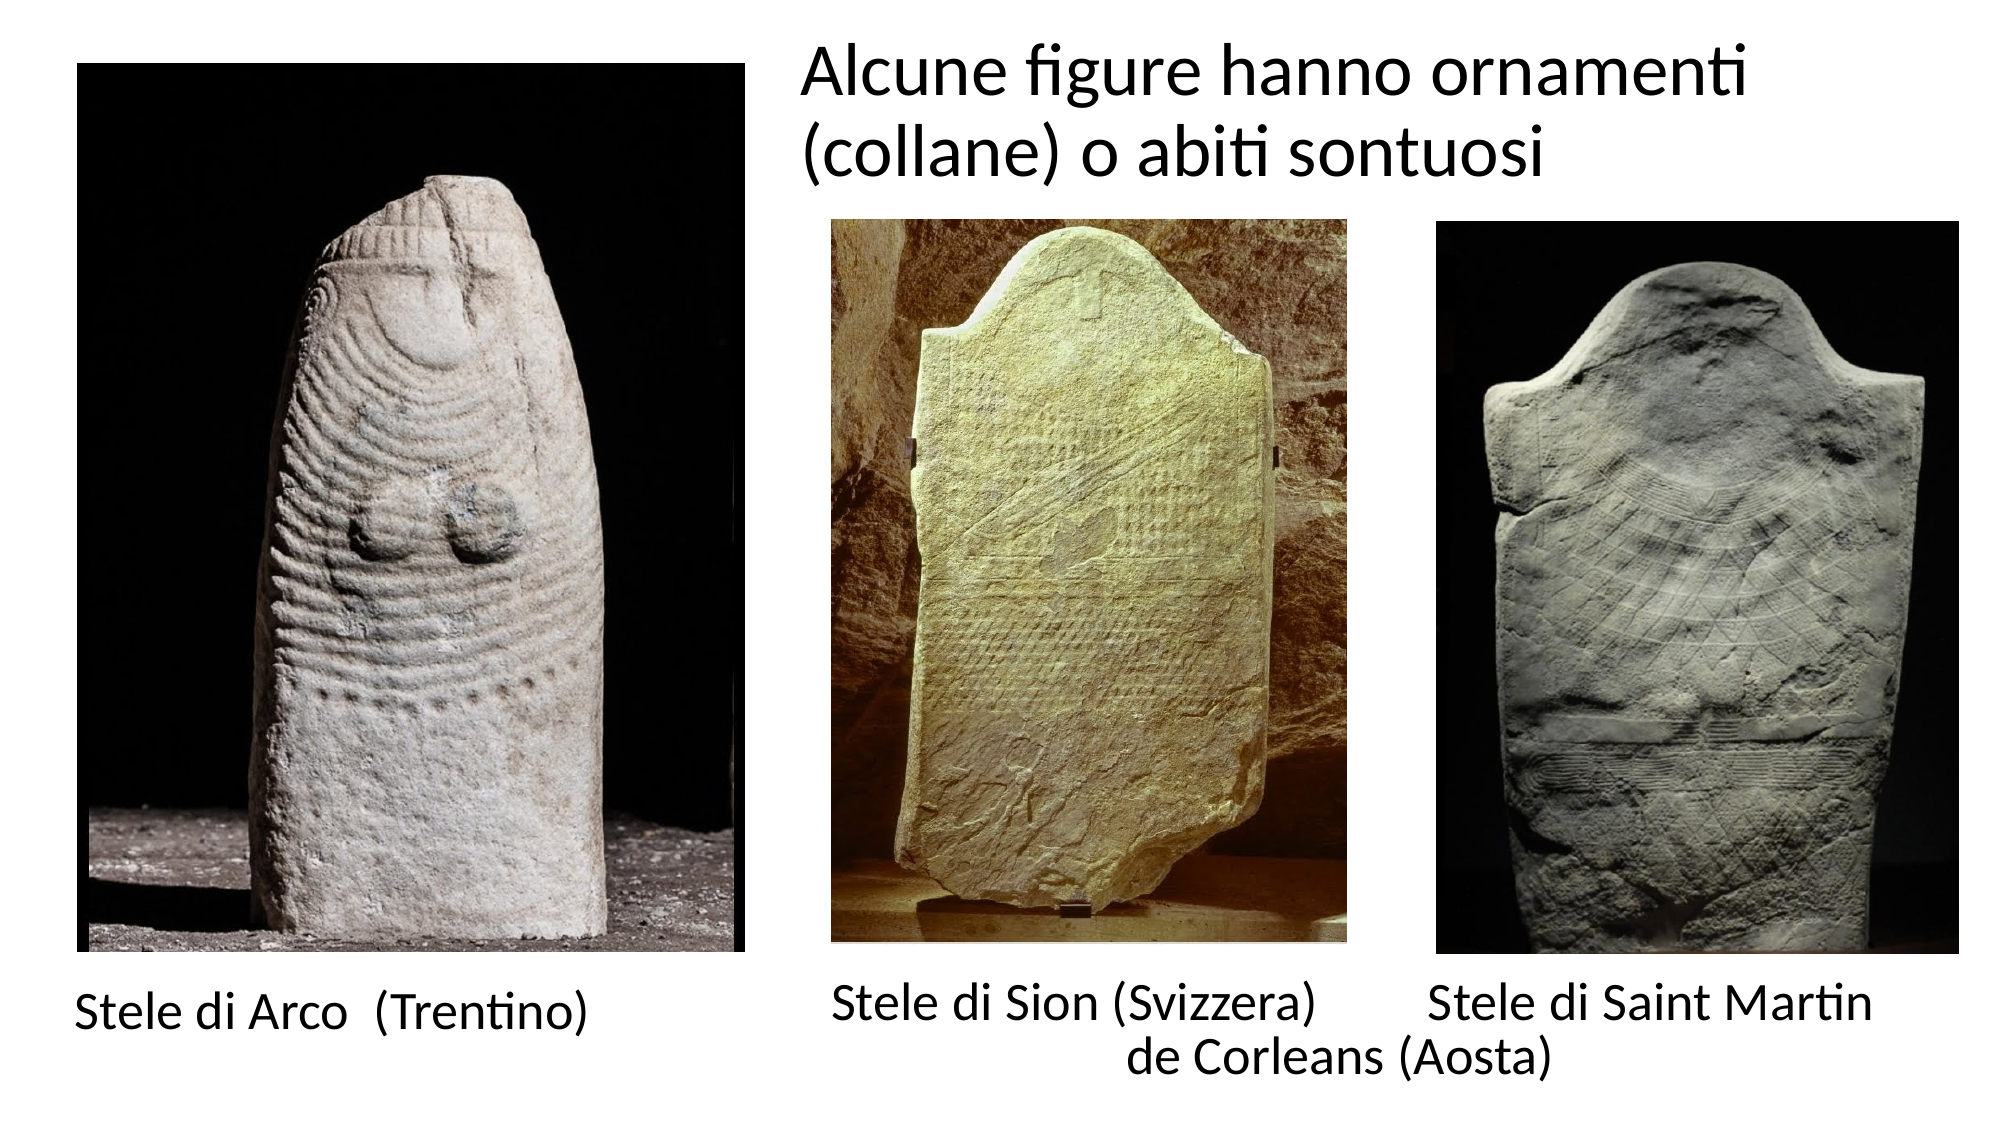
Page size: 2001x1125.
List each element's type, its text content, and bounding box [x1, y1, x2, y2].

picture [1436, 221, 1959, 954]
list Stele di Arco (Trentino) [60, 957, 697, 1087]
title Alcune figure hanno ornamenti (collane) o abiti sontuosi [785, 23, 1958, 292]
picture [831, 292, 1347, 952]
text_box Stele di Sion (Svizzera) Stele di Saint Martin de Corleans (Aosta) [816, 972, 1900, 1121]
picture [77, 63, 745, 952]
